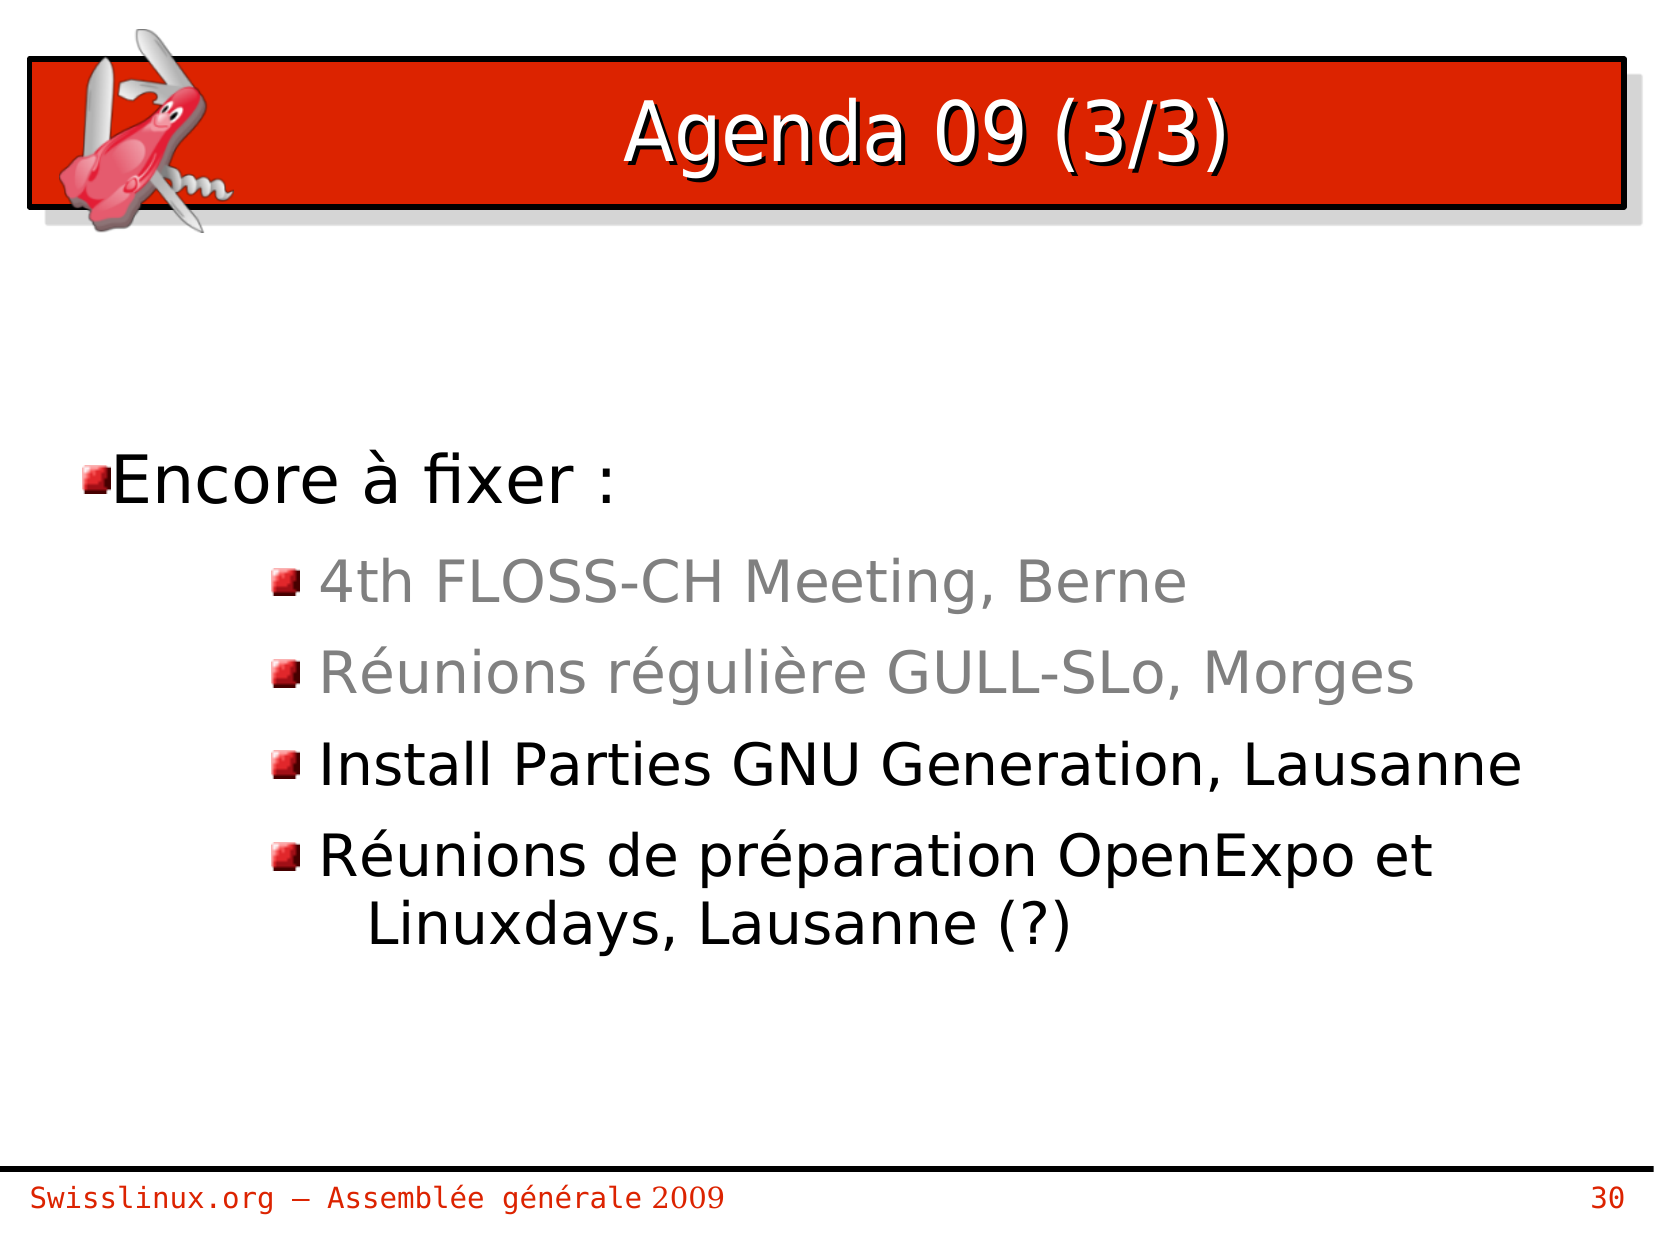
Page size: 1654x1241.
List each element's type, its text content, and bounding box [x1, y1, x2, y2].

title Agenda 09 (3/3) [259, 84, 1595, 182]
list Encore à fixer : 4th FLOSS-CH Meeting, Berne Réunions régulière GULL-SLo, Morges Install Parties GNU Generation, Lausanne Réunions de préparation OpenExpo et Linuxdays, Lausanne (?) [82, 290, 1571, 1109]
picture [59, 29, 234, 233]
